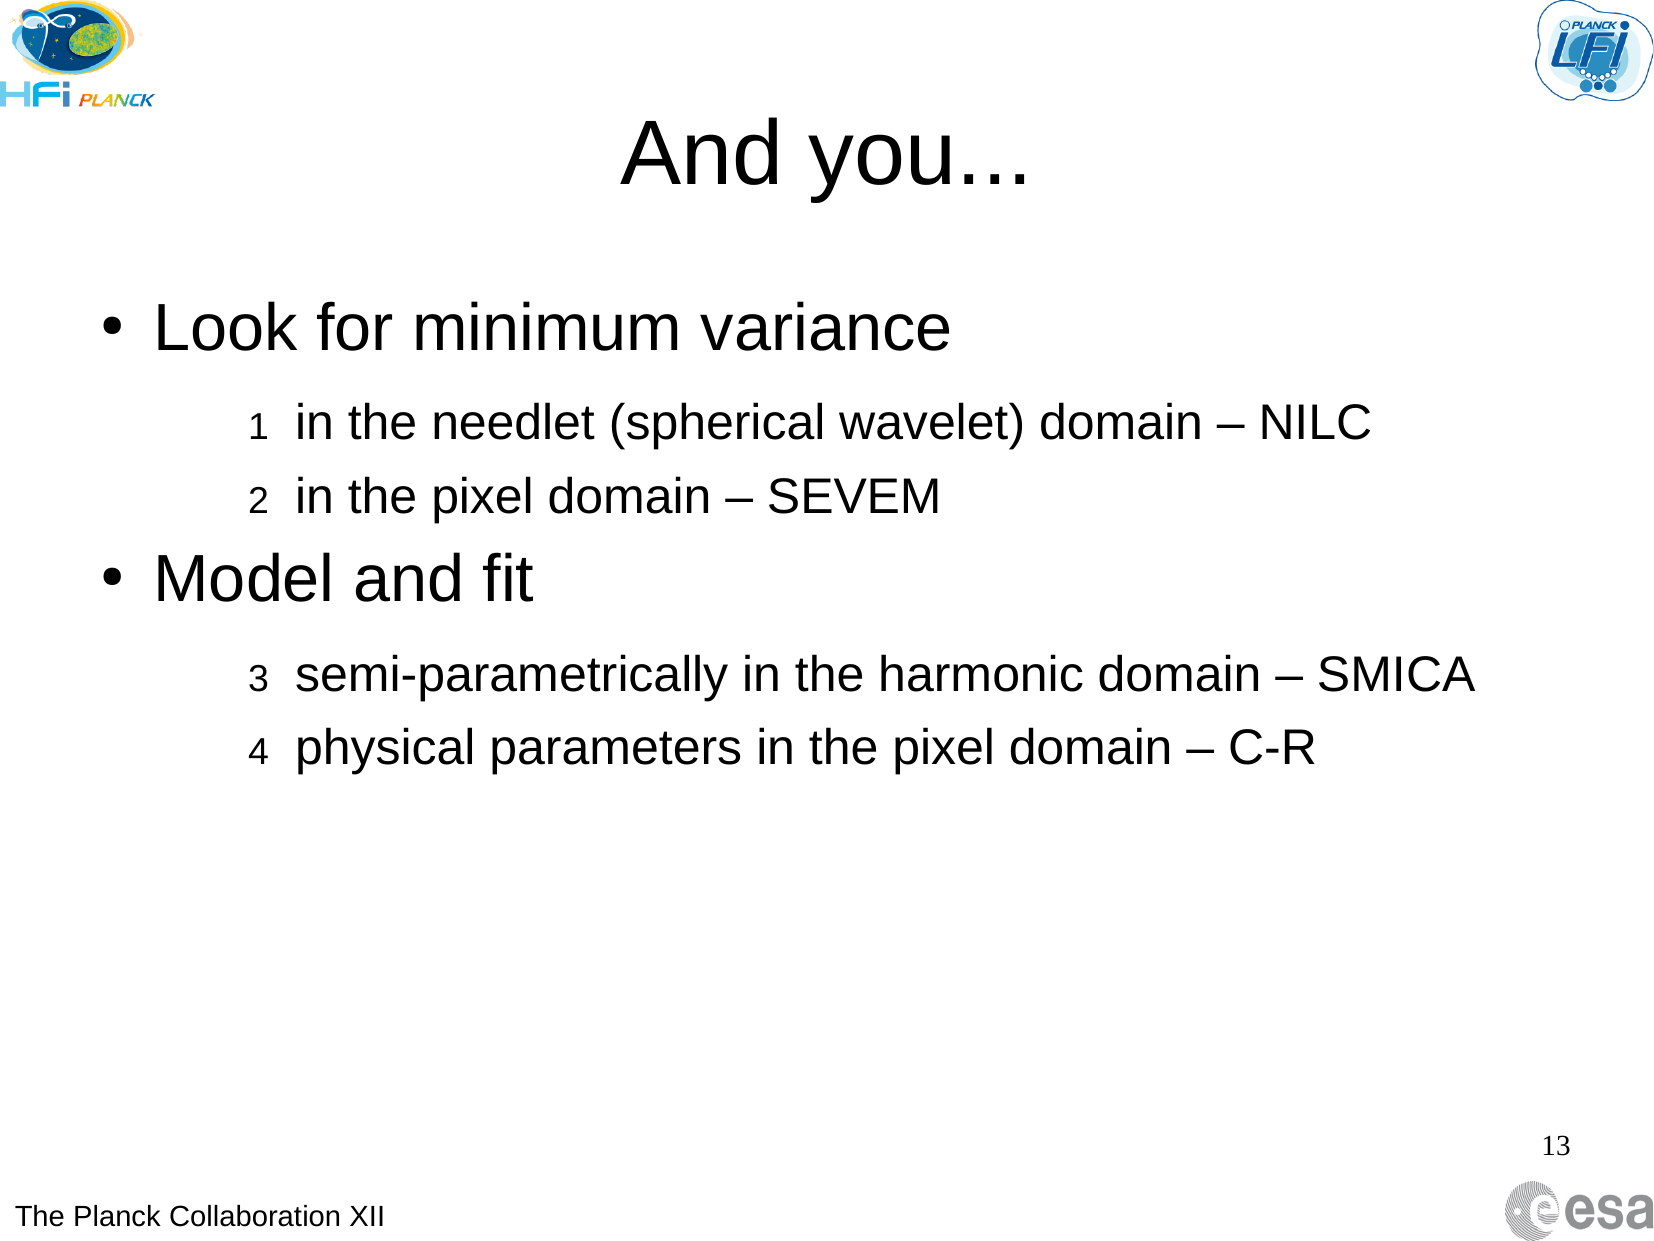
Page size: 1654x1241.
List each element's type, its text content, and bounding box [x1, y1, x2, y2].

picture [1535, 0, 1654, 101]
picture [1505, 1181, 1654, 1241]
title And you... [82, 49, 1571, 257]
picture [0, 0, 156, 108]
list Look for minimum variance in the needlet (spherical wavelet) domain – NILC in the pixel domain – SEVEM Model and fit semi-parametrically in the harmonic domain – SMICA physical parameters in the pixel domain – C-R [82, 290, 1571, 1010]
text_box The Planck Collaboration XII [0, 1192, 402, 1241]
